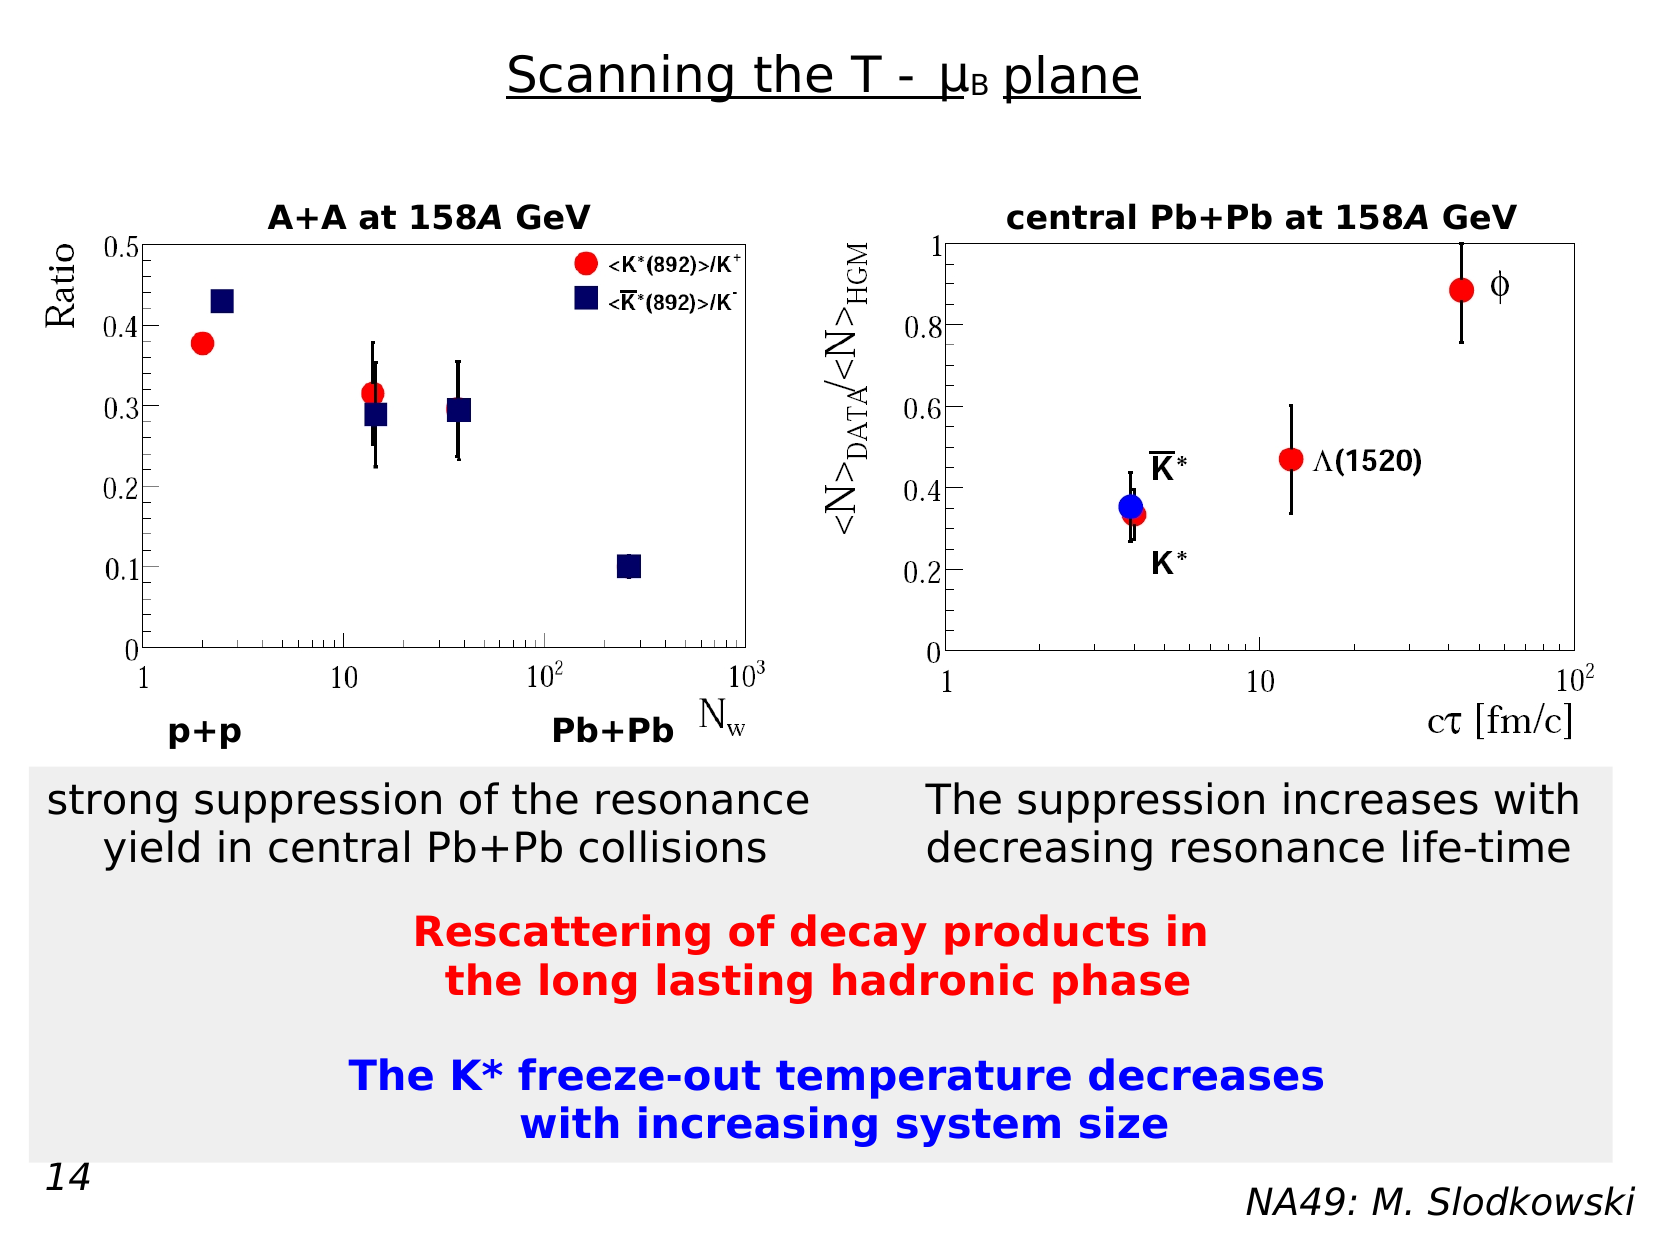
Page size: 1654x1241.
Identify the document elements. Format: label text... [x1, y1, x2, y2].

text_box Scanning the T - [506, 46, 938, 105]
text_box p+p [167, 712, 243, 751]
text_box The K* freeze-out temperature decreases with increasing system size [348, 1051, 1344, 1149]
text_box A+A at 158A GeV [267, 198, 591, 238]
text_box Rescattering of decay products in the long lasting hadronic phase [412, 907, 1225, 1006]
picture [37, 224, 796, 751]
text_box plane [1002, 46, 1142, 105]
text_box The suppression increases with decreasing resonance life-time [925, 775, 1582, 873]
text_box strong suppression of the resonance yield in central Pb+Pb collisions [46, 775, 810, 873]
picture [808, 206, 1631, 762]
text_box central Pb+Pb at 158A GeV [1005, 198, 1517, 238]
text_box [28, 766, 1613, 1163]
text_box Pb+Pb [551, 712, 675, 751]
text_box µB [938, 44, 990, 119]
text_box NA49: M. Slodkowski [1245, 1180, 1637, 1224]
